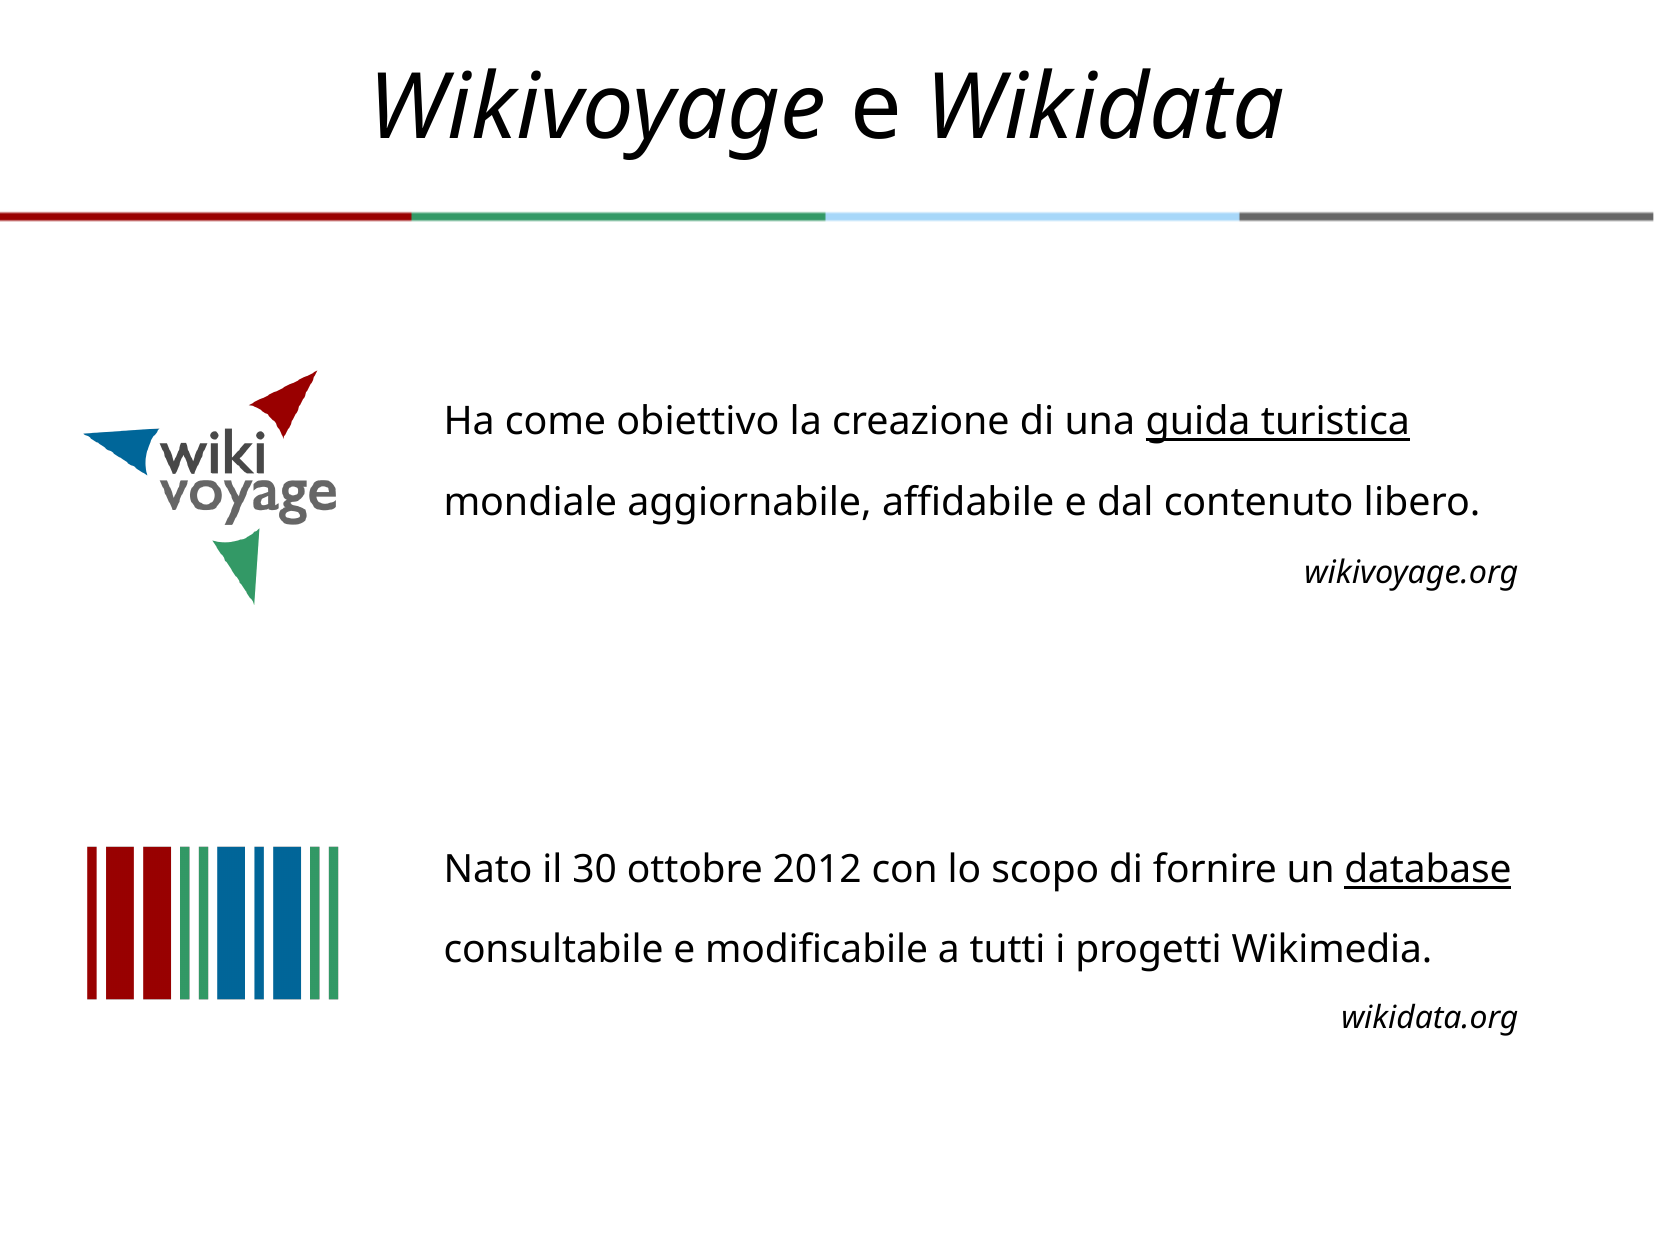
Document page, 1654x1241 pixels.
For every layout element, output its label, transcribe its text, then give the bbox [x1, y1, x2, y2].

list Ha come obiettivo la creazione di una guida turistica mondiale aggiornabile, affidabile e dal contenuto libero. wikivoyage.org [443, 366, 1519, 662]
title Wikivoyage e Wikidata [82, 0, 1571, 200]
picture [76, 354, 343, 621]
picture [50, 833, 375, 1013]
picture [0, 200, 1654, 235]
list Nato il 30 ottobre 2012 con lo scopo di fornire un database consultabile e modificabile a tutti i progetti Wikimedia. wikidata.org [443, 814, 1519, 1111]
